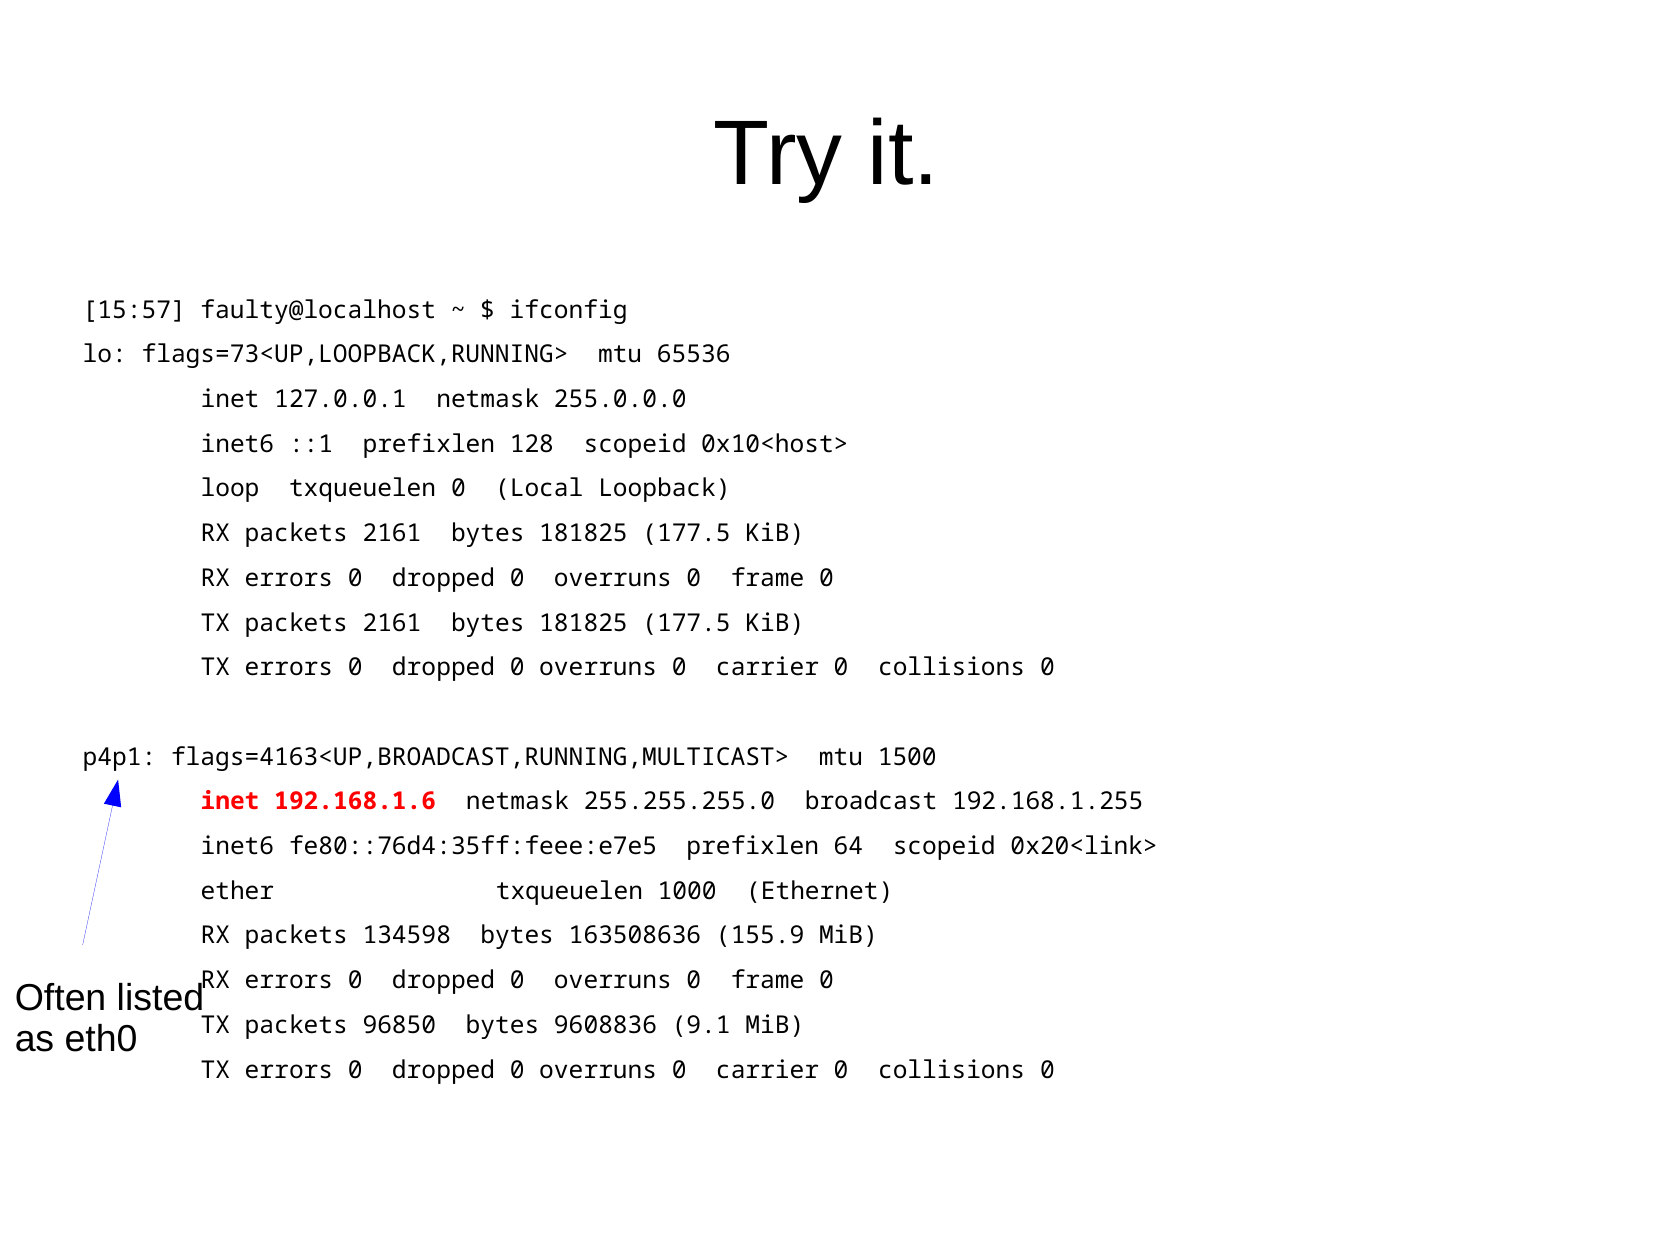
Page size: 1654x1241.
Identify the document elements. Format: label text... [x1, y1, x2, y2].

title Try it. [82, 49, 1571, 257]
list [15:57] faulty@localhost ~ $ ifconfig lo: flags=73<UP,LOOPBACK,RUNNING> mtu 65536 inet 127.0.0.1 netmask 255.0.0.0 inet6 ::1 prefixlen 128 scopeid 0x10<host> loop txqueuelen 0 (Local Loopback) RX packets 2161 bytes 181825 (177.5 KiB) RX errors 0 dropped 0 overruns 0 frame 0 TX packets 2161 bytes 181825 (177.5 KiB) TX errors 0 dropped 0 overruns 0 carrier 0 collisions 0 p4p1: flags=4163<UP,BROADCAST,RUNNING,MULTICAST> mtu 1500 inet 192.168.1.6 netmask 255.255.255.0 broadcast 192.168.1.255 inet6 fe80::76d4:35ff:feee:e7e5 prefixlen 64 scopeid 0x20<link> ether txqueuelen 1000 (Ethernet) RX packets 134598 bytes 163508636 (155.9 MiB) RX errors 0 dropped 0 overruns 0 frame 0 TX packets 96850 bytes 9608836 (9.1 MiB) TX errors 0 dropped 0 overruns 0 carrier 0 collisions 0 [82, 290, 1571, 1087]
text_box Often listed as eth0 [0, 968, 225, 1068]
